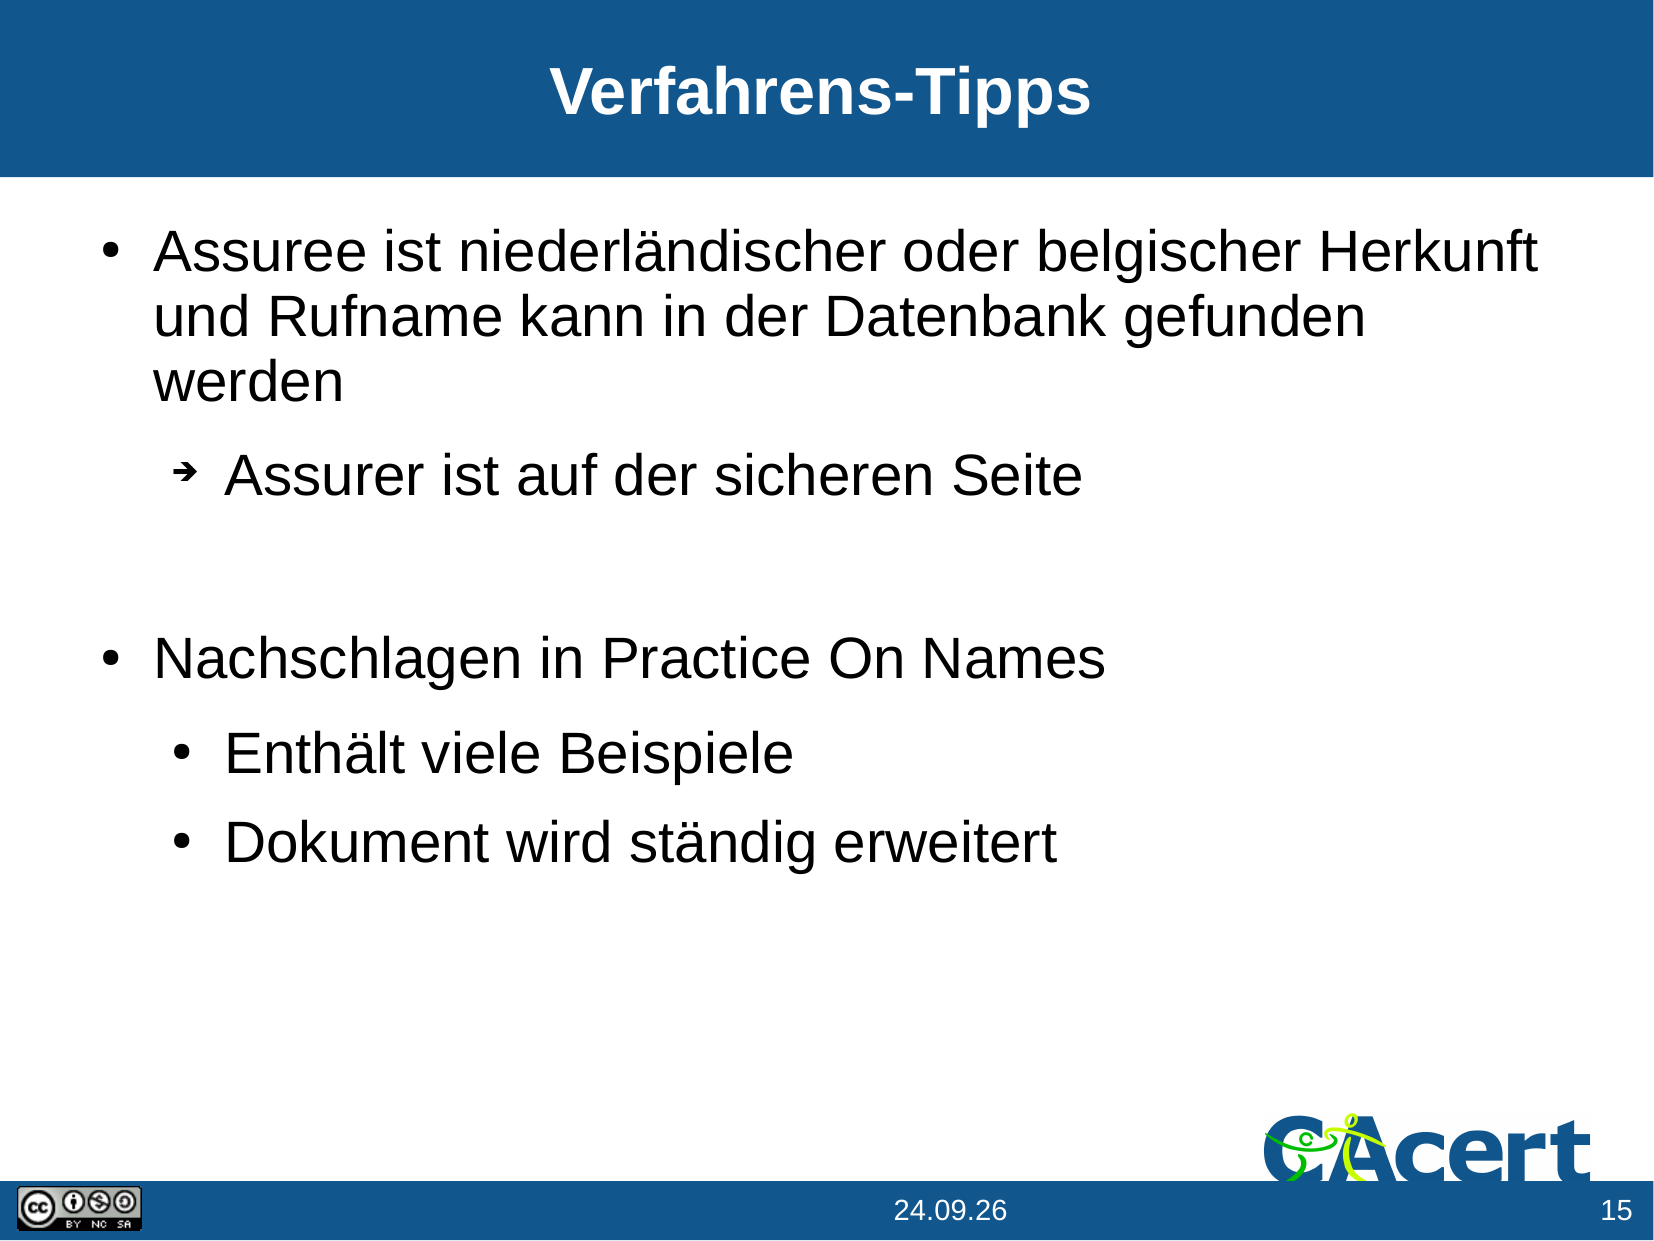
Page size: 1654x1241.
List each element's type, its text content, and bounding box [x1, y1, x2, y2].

title Verfahrens-Tipps [76, 17, 1565, 166]
picture [1263, 1112, 1591, 1181]
list Assuree ist niederländischer oder belgischer Herkunft und Rufname kann in der Datenbank gefunden werden Assurer ist auf der sicheren Seite Nachschlagen in Practice On Names Enthält viele Beispiele Dokument wird ständig erweitert [82, 218, 1571, 1091]
picture [17, 1186, 142, 1231]
